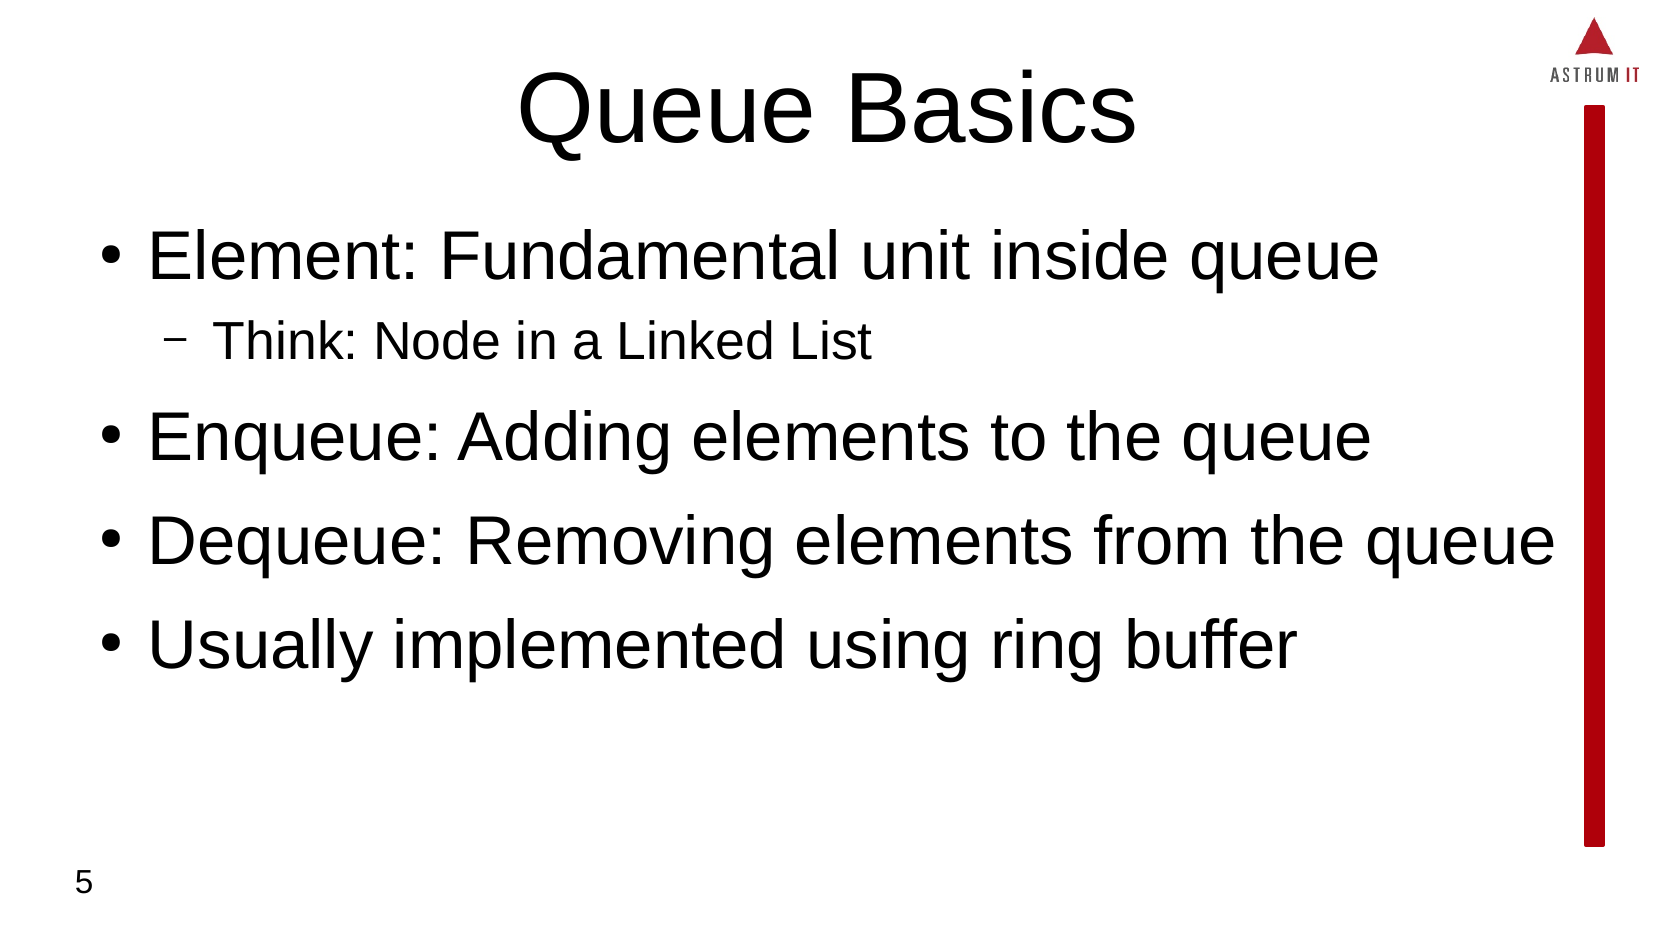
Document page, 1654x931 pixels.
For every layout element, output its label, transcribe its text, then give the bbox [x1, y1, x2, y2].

picture [1550, 17, 1639, 82]
title Queue Basics [114, 30, 1541, 186]
list Element: Fundamental unit inside queue Think: Node in a Linked List Enqueue: Adding elements to the queue Dequeue: Removing elements from the queue Usually implemented using ring buffer [82, 217, 1571, 757]
